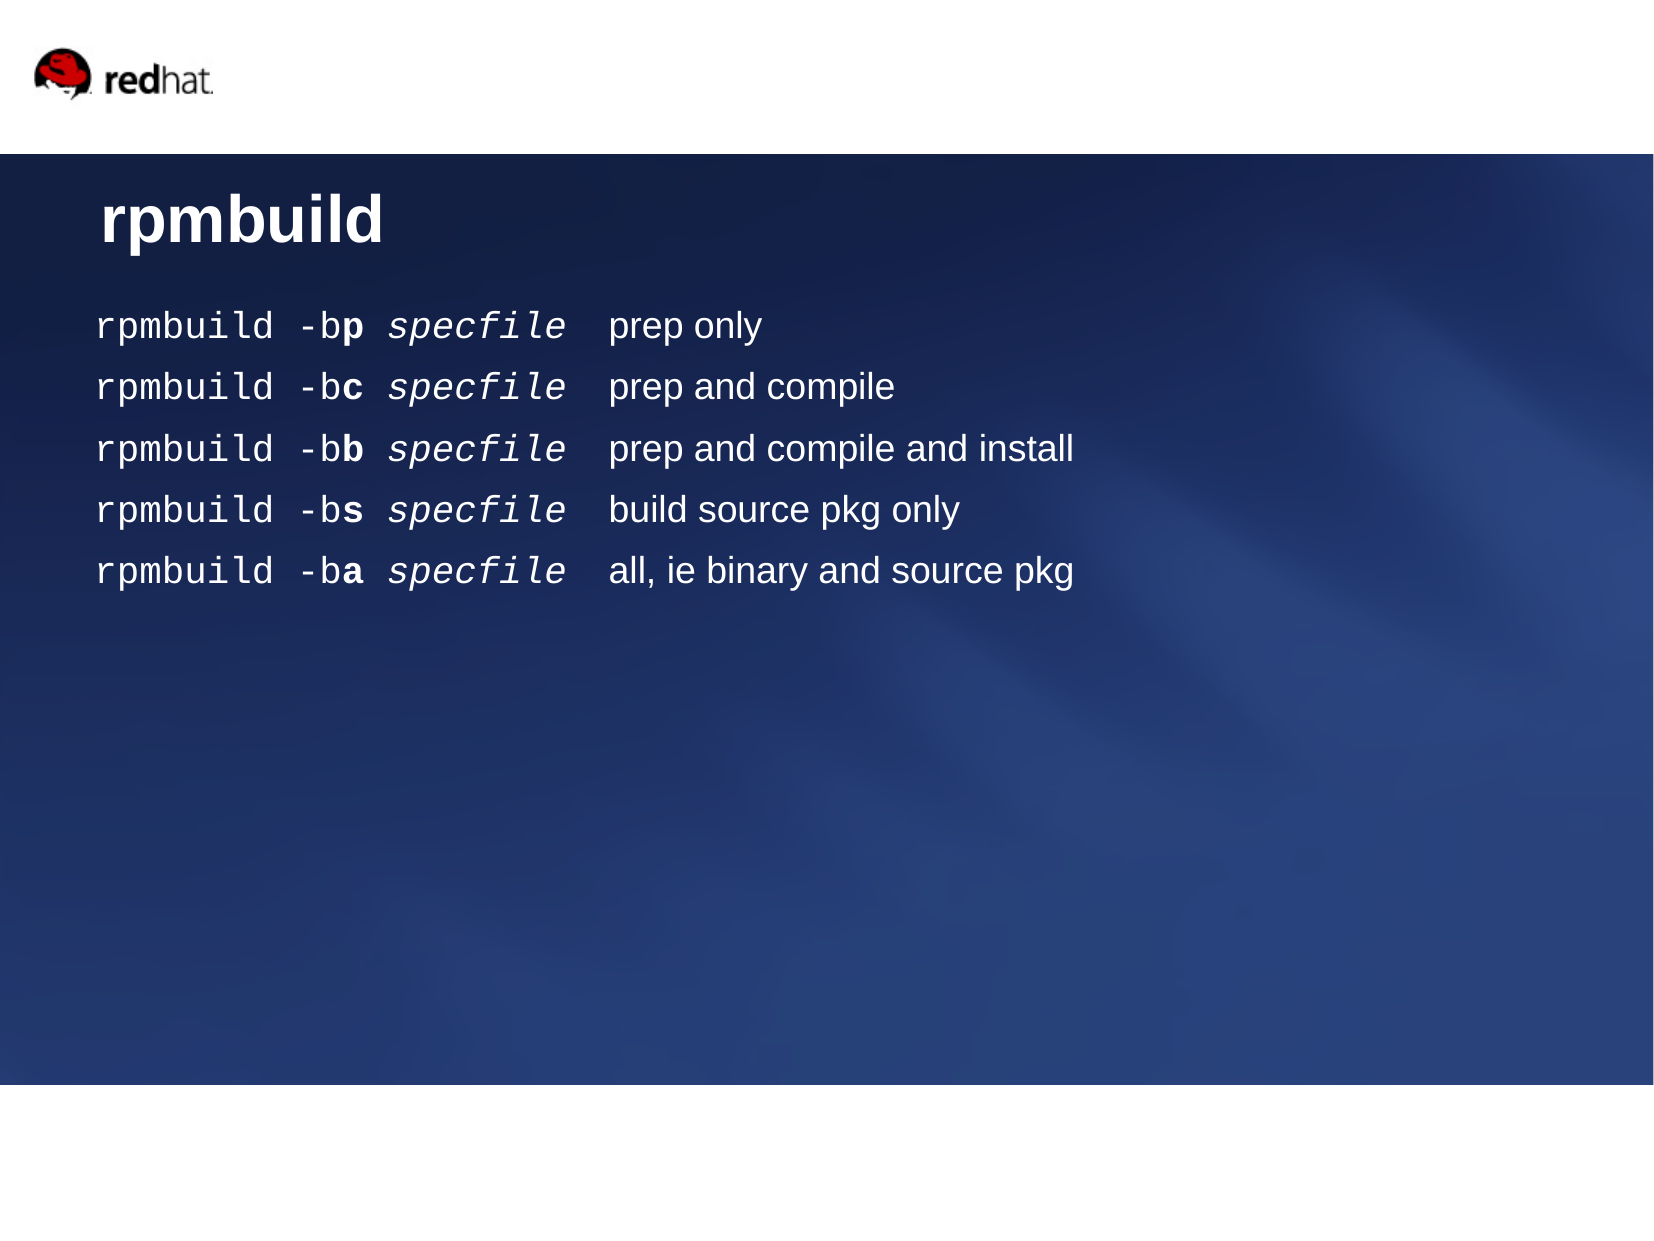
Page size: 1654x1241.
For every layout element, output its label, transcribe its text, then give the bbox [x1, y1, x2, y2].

list rpmbuild -bp specfile prep only rpmbuild -bc specfile prep and compile rpmbuild -bb specfile prep and compile and install rpmbuild -bs specfile build source pkg only rpmbuild -ba specfile all, ie binary and source pkg [94, 304, 1500, 1083]
picture [33, 46, 213, 108]
title rpmbuild [100, 164, 1506, 275]
picture [0, 154, 1654, 1085]
